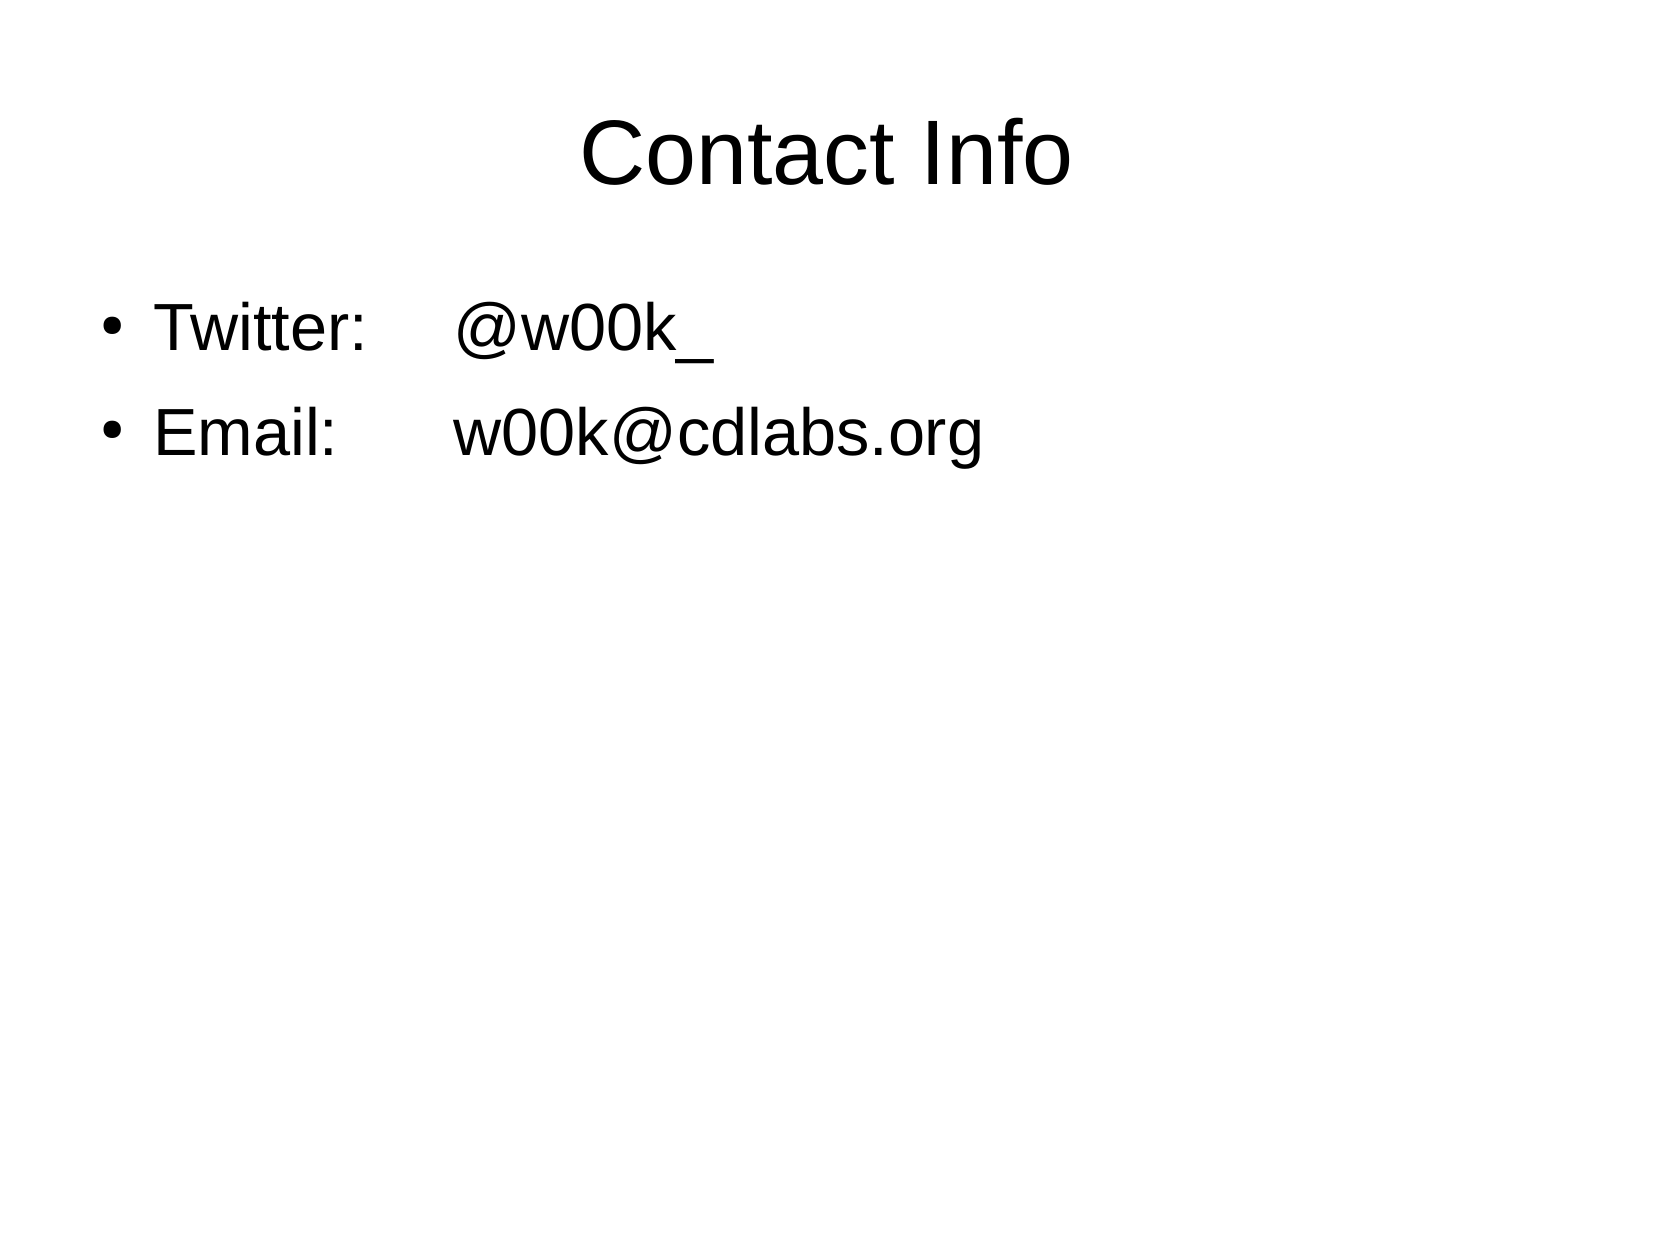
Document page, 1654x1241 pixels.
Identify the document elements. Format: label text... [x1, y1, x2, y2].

title Contact Info [82, 49, 1571, 257]
list Twitter: @w00k_ Email: w00k@cdlabs.org [82, 290, 1571, 1010]
